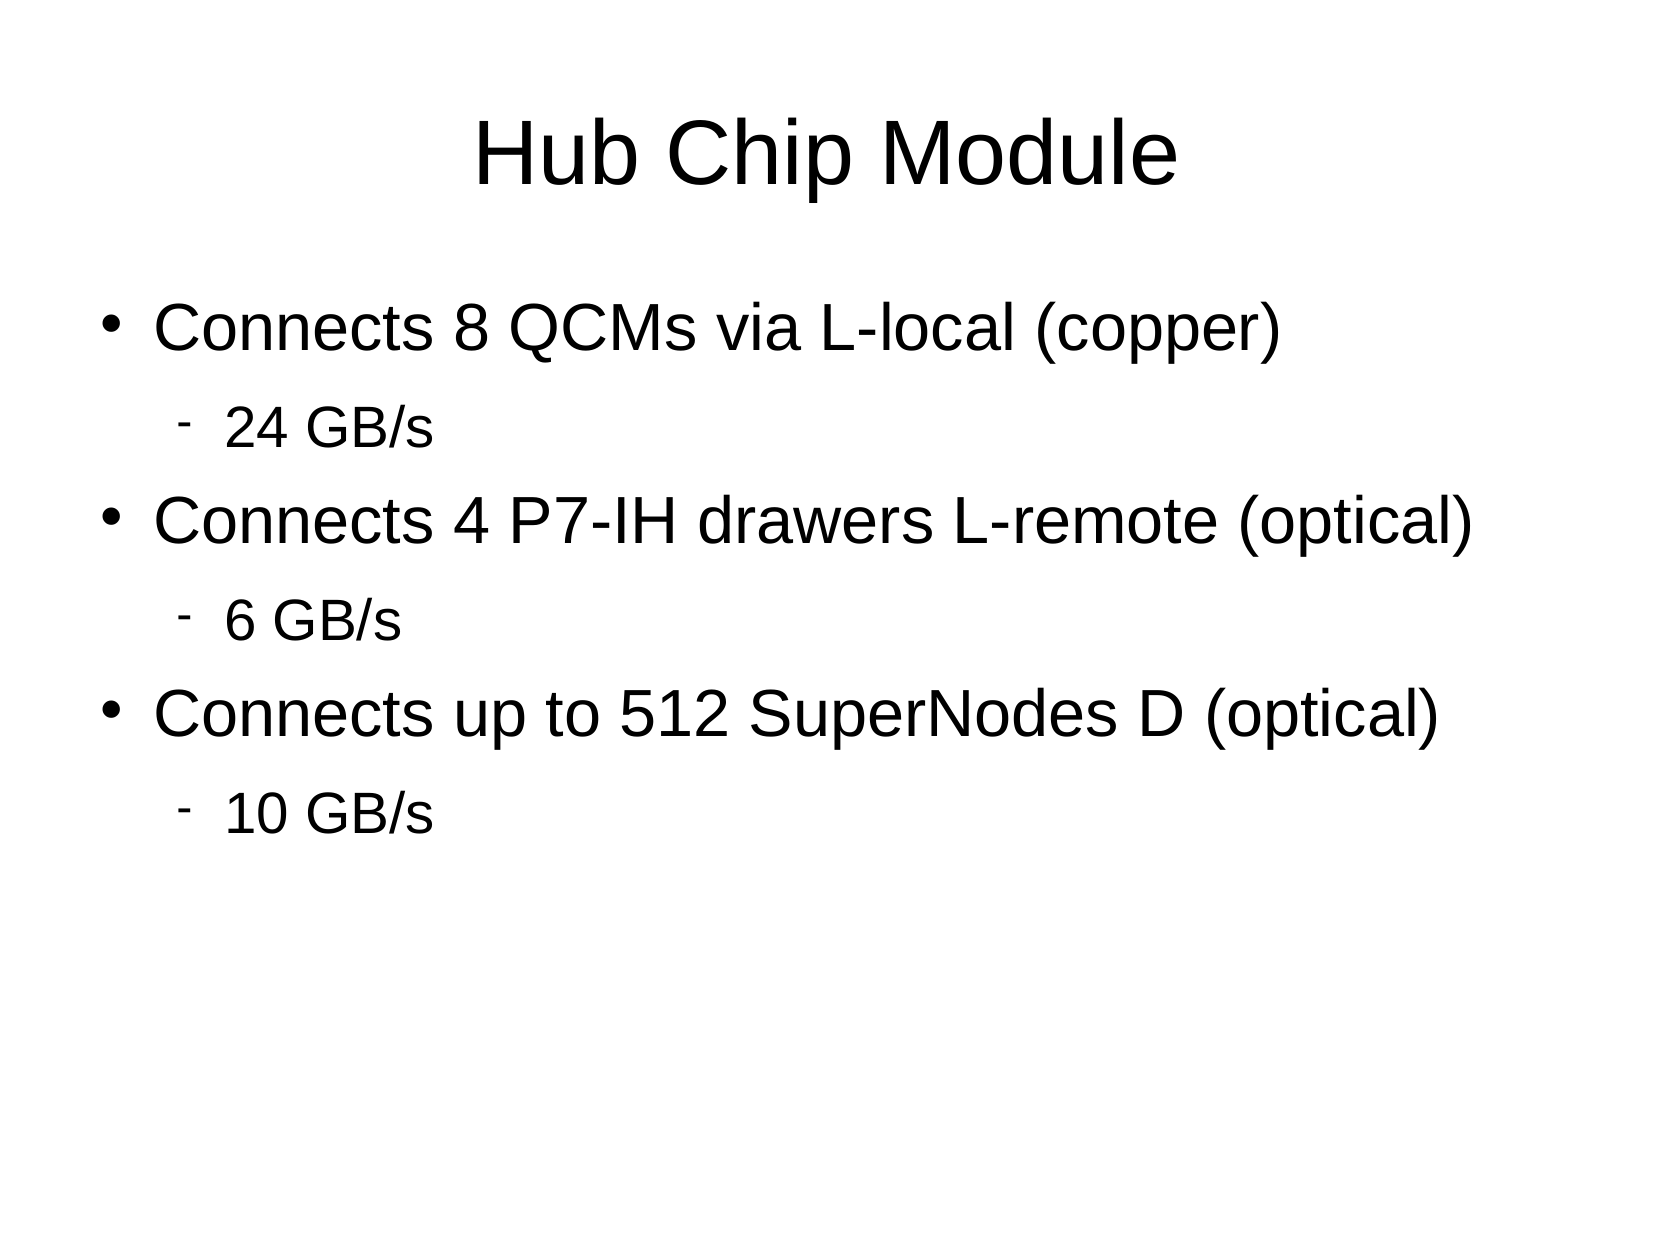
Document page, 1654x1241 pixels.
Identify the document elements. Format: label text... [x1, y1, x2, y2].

list Connects 8 QCMs via L-local (copper) 24 GB/s Connects 4 P7-IH drawers L-remote (optical) 6 GB/s Connects up to 512 SuperNodes D (optical) 10 GB/s [82, 290, 1571, 1109]
title Hub Chip Module [82, 49, 1571, 257]
